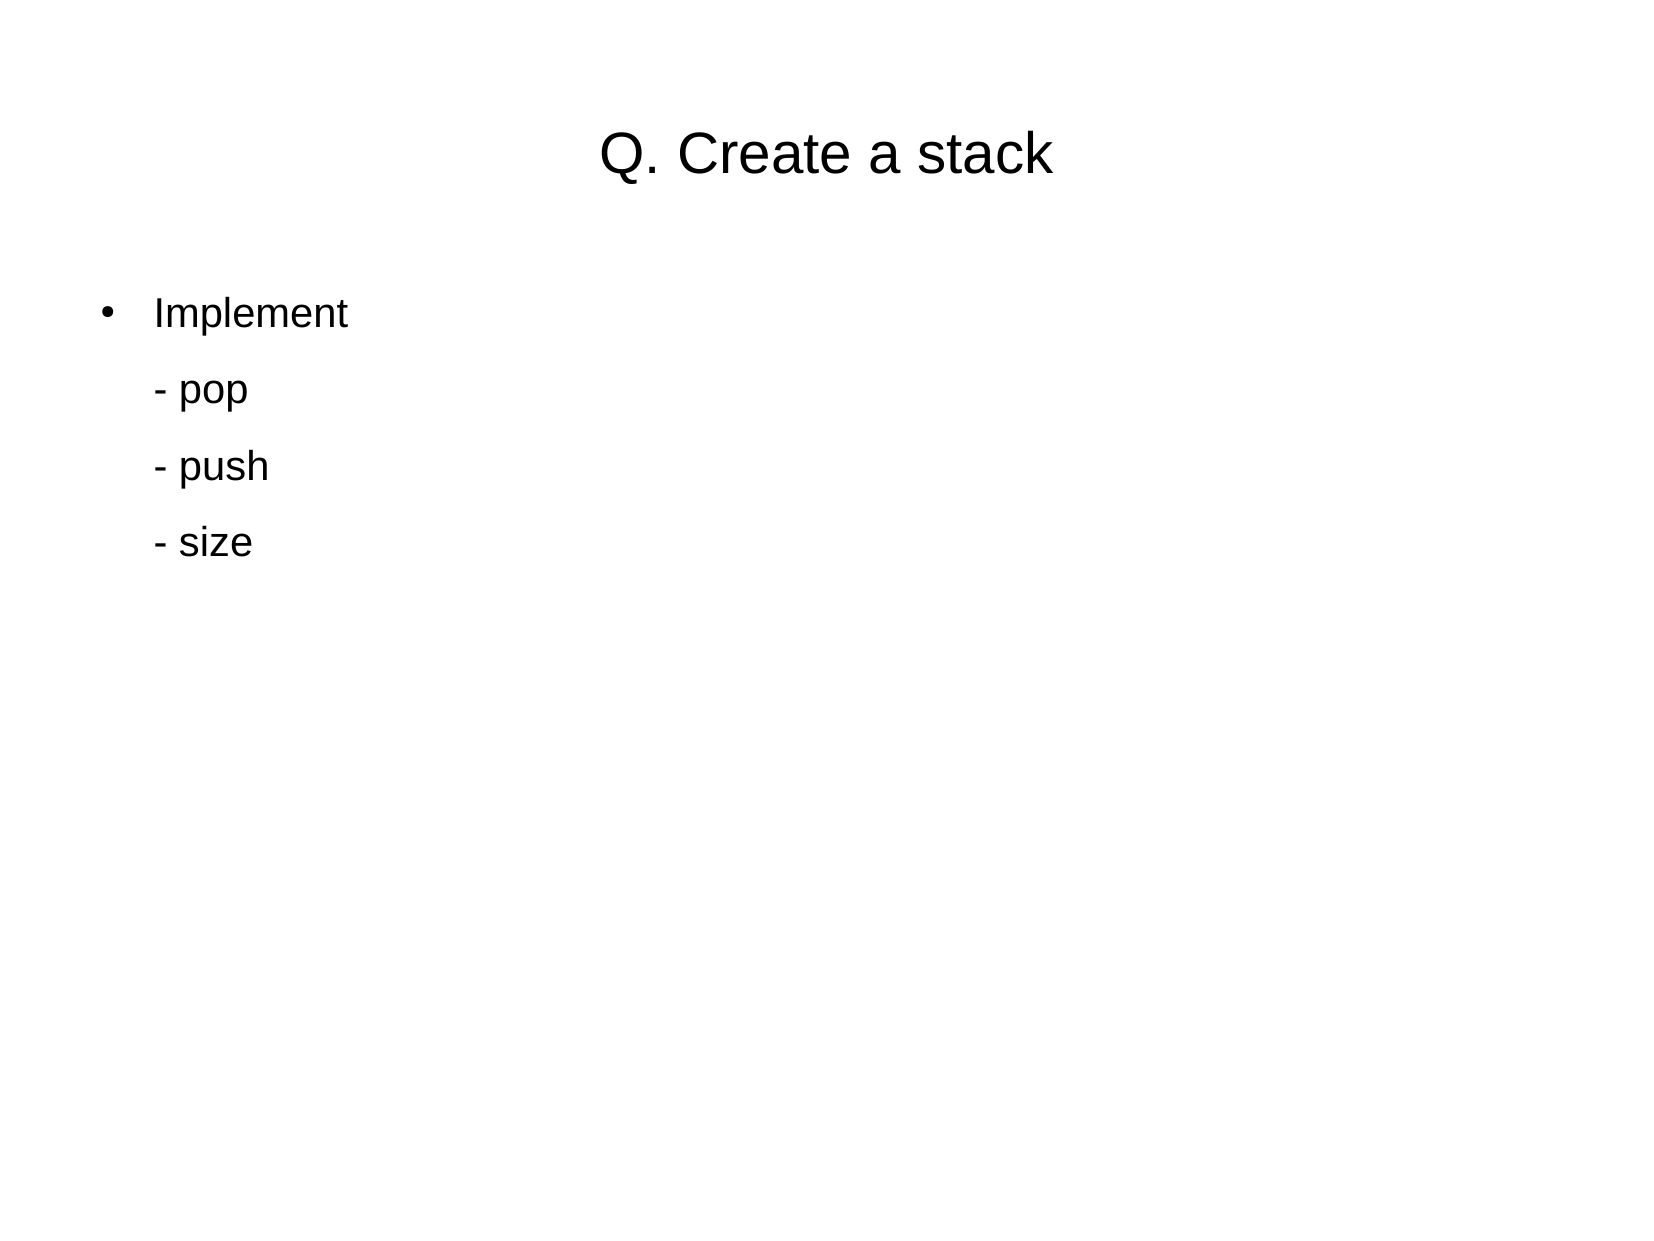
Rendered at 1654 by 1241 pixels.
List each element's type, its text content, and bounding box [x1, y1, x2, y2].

list Implement - pop - push - size [82, 290, 1571, 1010]
title Q. Create a stack [82, 49, 1571, 257]
